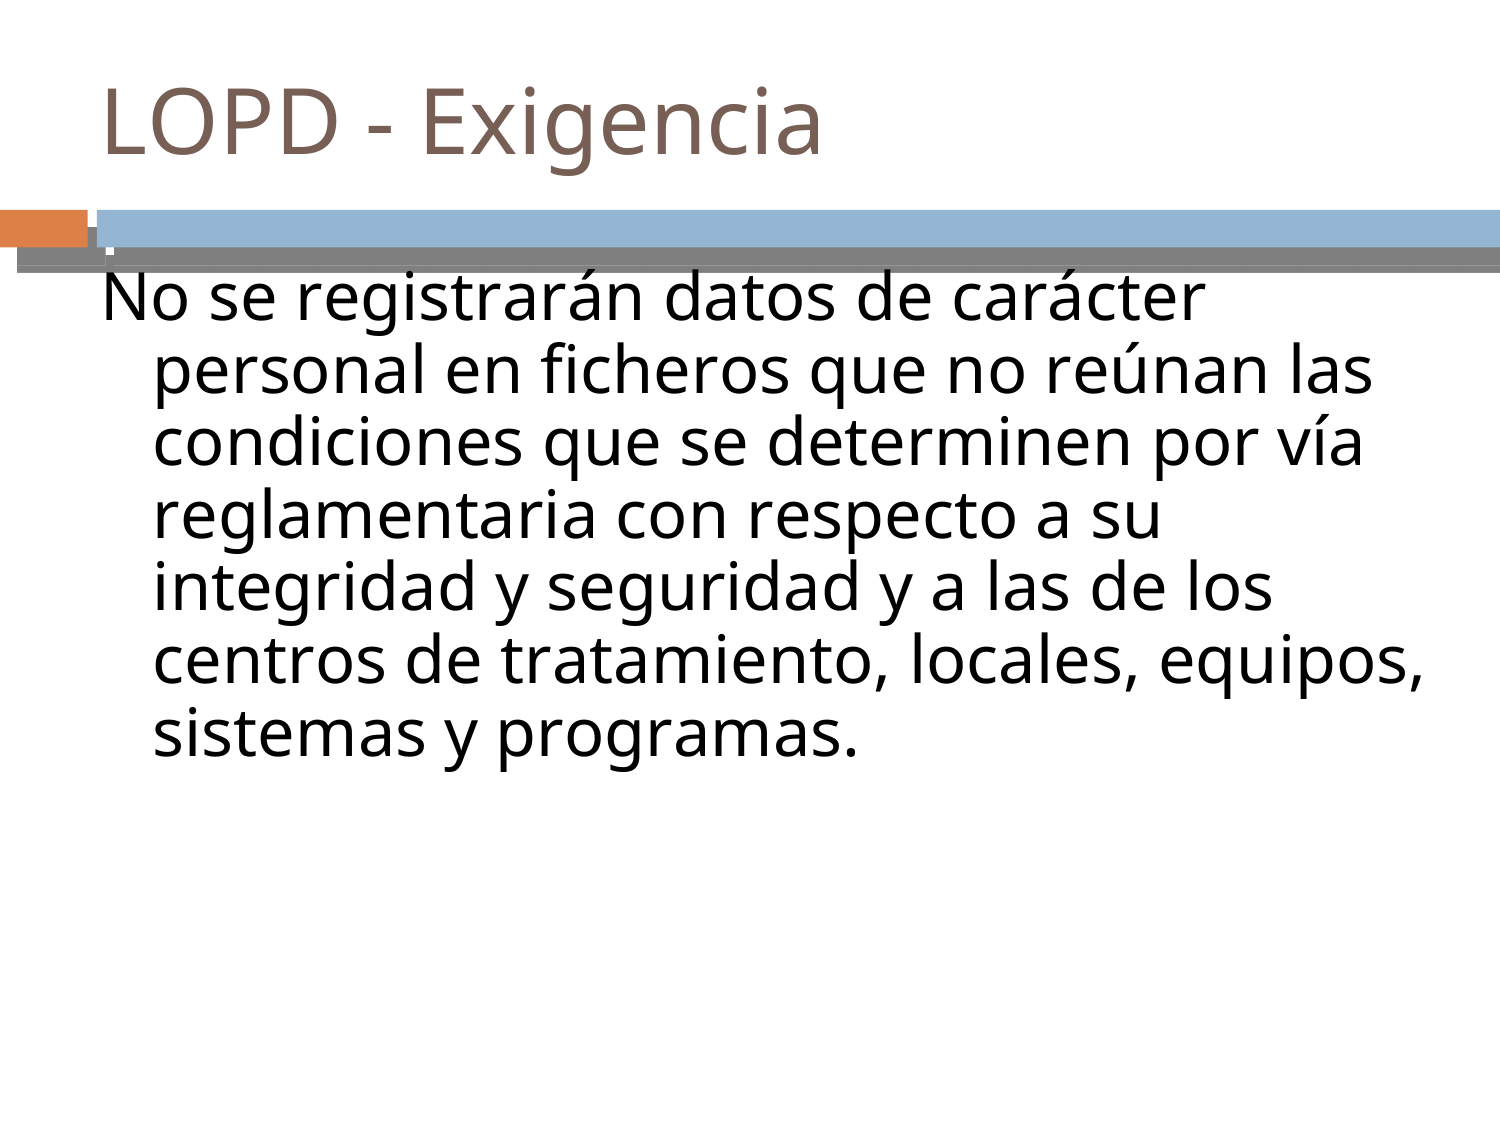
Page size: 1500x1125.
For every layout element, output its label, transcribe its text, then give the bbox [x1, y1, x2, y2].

list No se registrarán datos de carácter personal en ficheros que no reúnan las condiciones que se determinen por vía reglamentaria con respecto a su integridad y seguridad y a las de los centros de tratamiento, locales, equipos, sistemas y programas. [100, 262, 1438, 991]
title LOPD - Exigencia [99, 8, 1438, 230]
